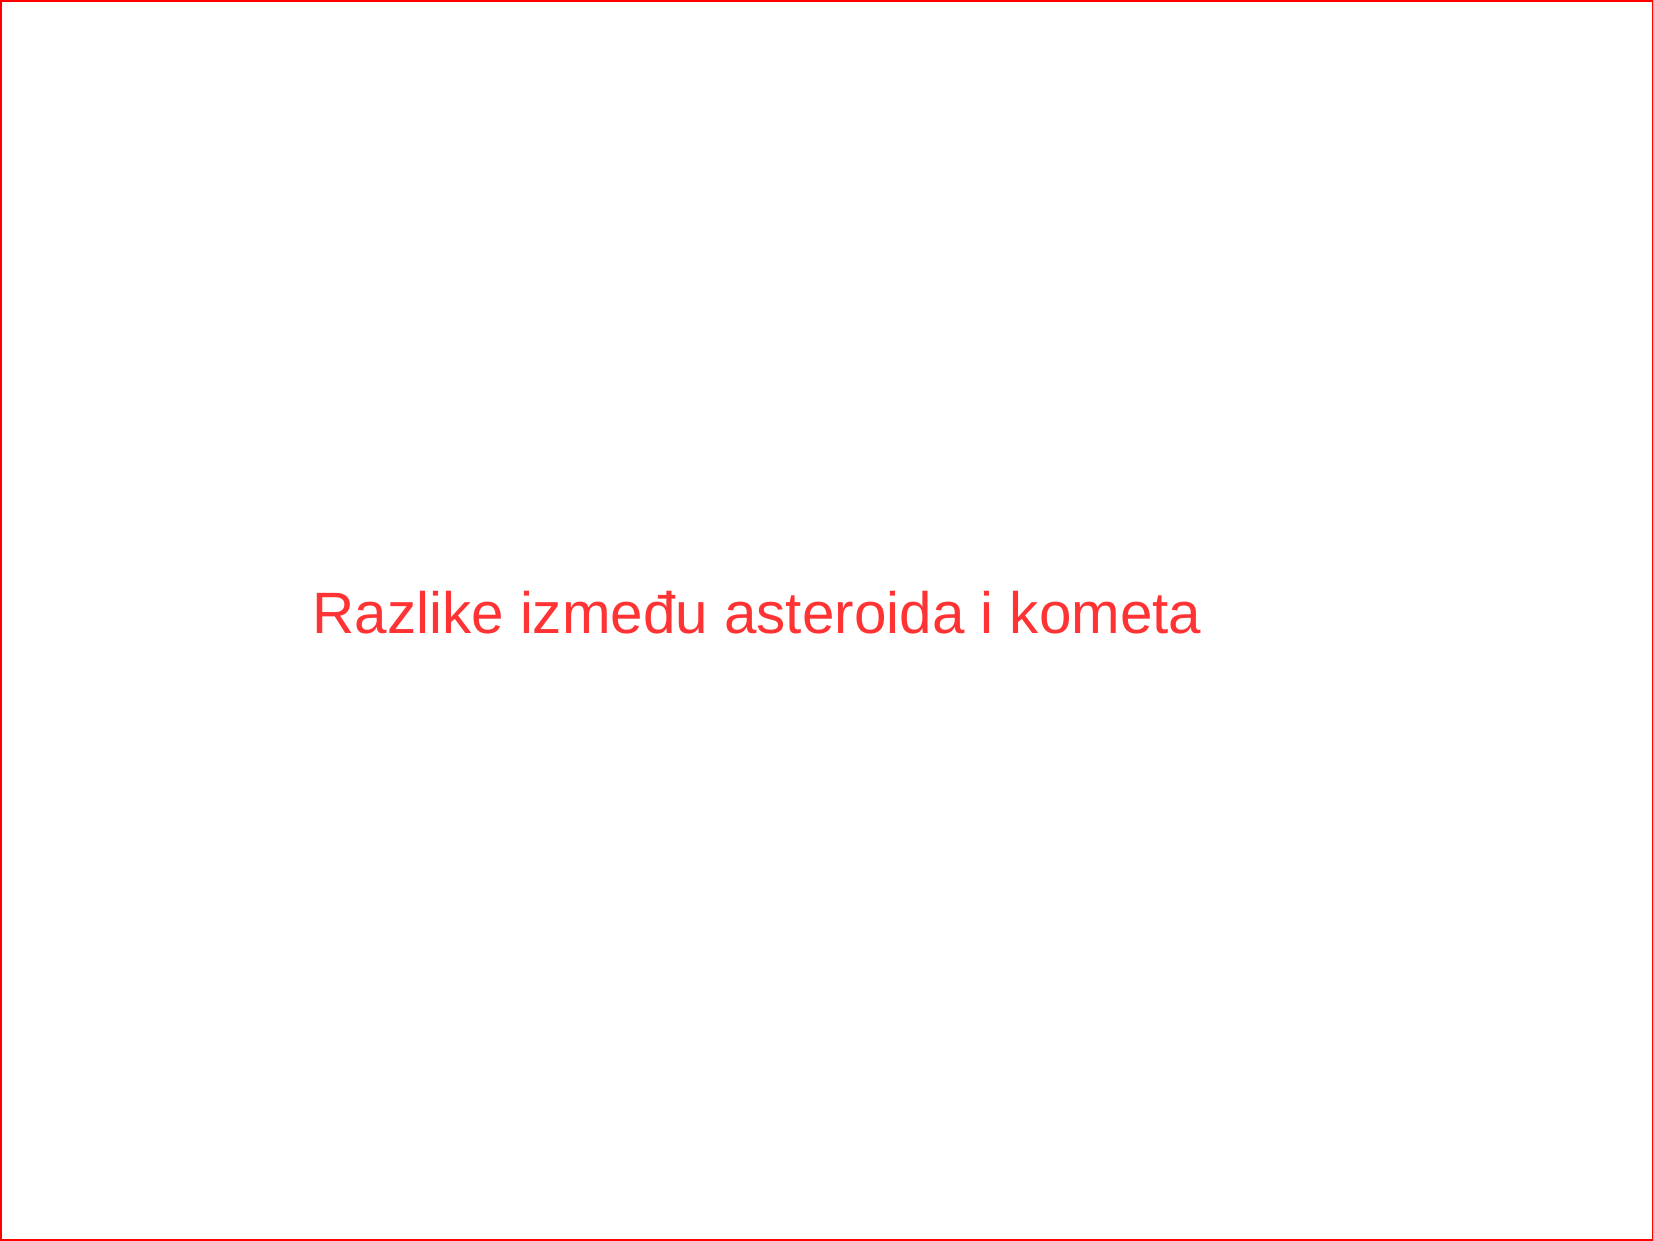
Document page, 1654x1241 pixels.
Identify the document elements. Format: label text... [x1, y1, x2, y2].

text_box Razlike između asteroida i kometa [297, 573, 1423, 662]
